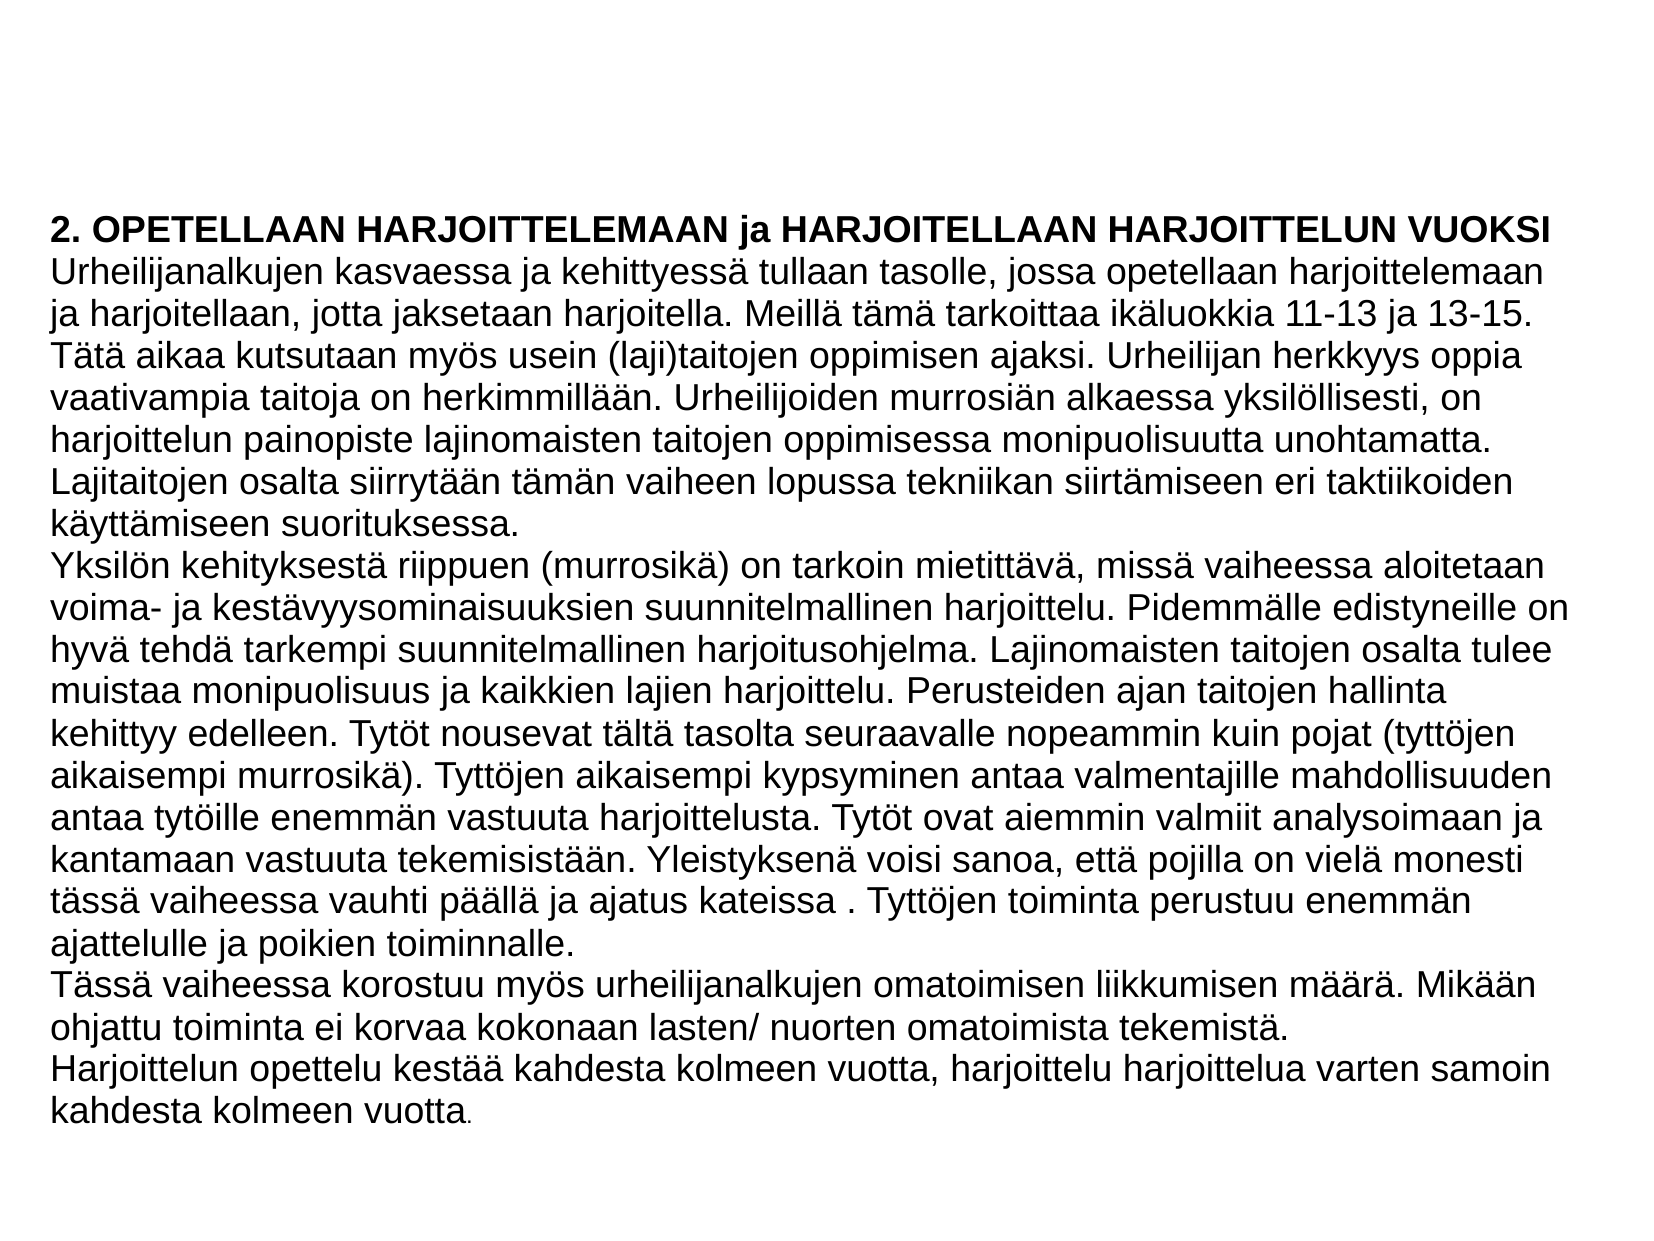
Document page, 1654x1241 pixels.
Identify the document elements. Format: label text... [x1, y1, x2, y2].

text_box 2. OPETELLAAN HARJOITTELEMAAN ja HARJOITELLAAN HARJOITTELUN VUOKSI Urheilijanalkujen kasvaessa ja kehittyessä tullaan tasolle, jossa opetellaan harjoittelemaan ja harjoitellaan, jotta jaksetaan harjoitella. Meillä tämä tarkoittaa ikäluokkia 11-13 ja 13-15. Tätä aikaa kutsutaan myös usein (laji)taitojen oppimisen ajaksi. Urheilijan herkkyys oppia vaativampia taitoja on herkimmillään. Urheilijoiden murrosiän alkaessa yksilöllisesti, on harjoittelun painopiste lajinomaisten taitojen oppimisessa monipuolisuutta unohtamatta. Lajitaitojen osalta siirrytään tämän vaiheen lopussa tekniikan siirtämiseen eri taktiikoiden käyttämiseen suorituksessa. Yksilön kehityksestä riippuen (murrosikä) on tarkoin mietittävä, missä vaiheessa aloitetaan voima- ja kestävyysominaisuuksien suunnitelmallinen harjoittelu. Pidemmälle edistyneille on hyvä tehdä tarkempi suunnitelmallinen harjoitusohjelma. Lajinomaisten taitojen osalta tulee muistaa monipuolisuus ja kaikkien lajien harjoittelu. Perusteiden ajan taitojen hallinta kehittyy edelleen. Tytöt nousevat tältä tasolta seuraavalle nopeammin kuin pojat (tyttöjen aikaisempi murrosikä). Tyttöjen aikaisempi kypsyminen antaa valmentajille mahdollisuuden antaa tytöille enemmän vastuuta harjoittelusta. Tytöt ovat aiemmin valmiit analysoimaan ja kantamaan vastuuta tekemisistään. Yleistyksenä voisi sanoa, että pojilla on vielä monesti tässä vaiheessa vauhti päällä ja ajatus kateissa . Tyttöjen toiminta perustuu enemmän ajattelulle ja poikien toiminnalle. Tässä vaiheessa korostuu myös urheilijanalkujen omatoimisen liikkumisen määrä. Mikään ohjattu toiminta ei korvaa kokonaan lasten/ nuorten omatoimista tekemistä. Harjoittelun opettelu kestää kahdesta kolmeen vuotta, harjoittelu harjoittelua varten samoin kahdesta kolmeen vuotta. [35, 200, 1595, 1142]
